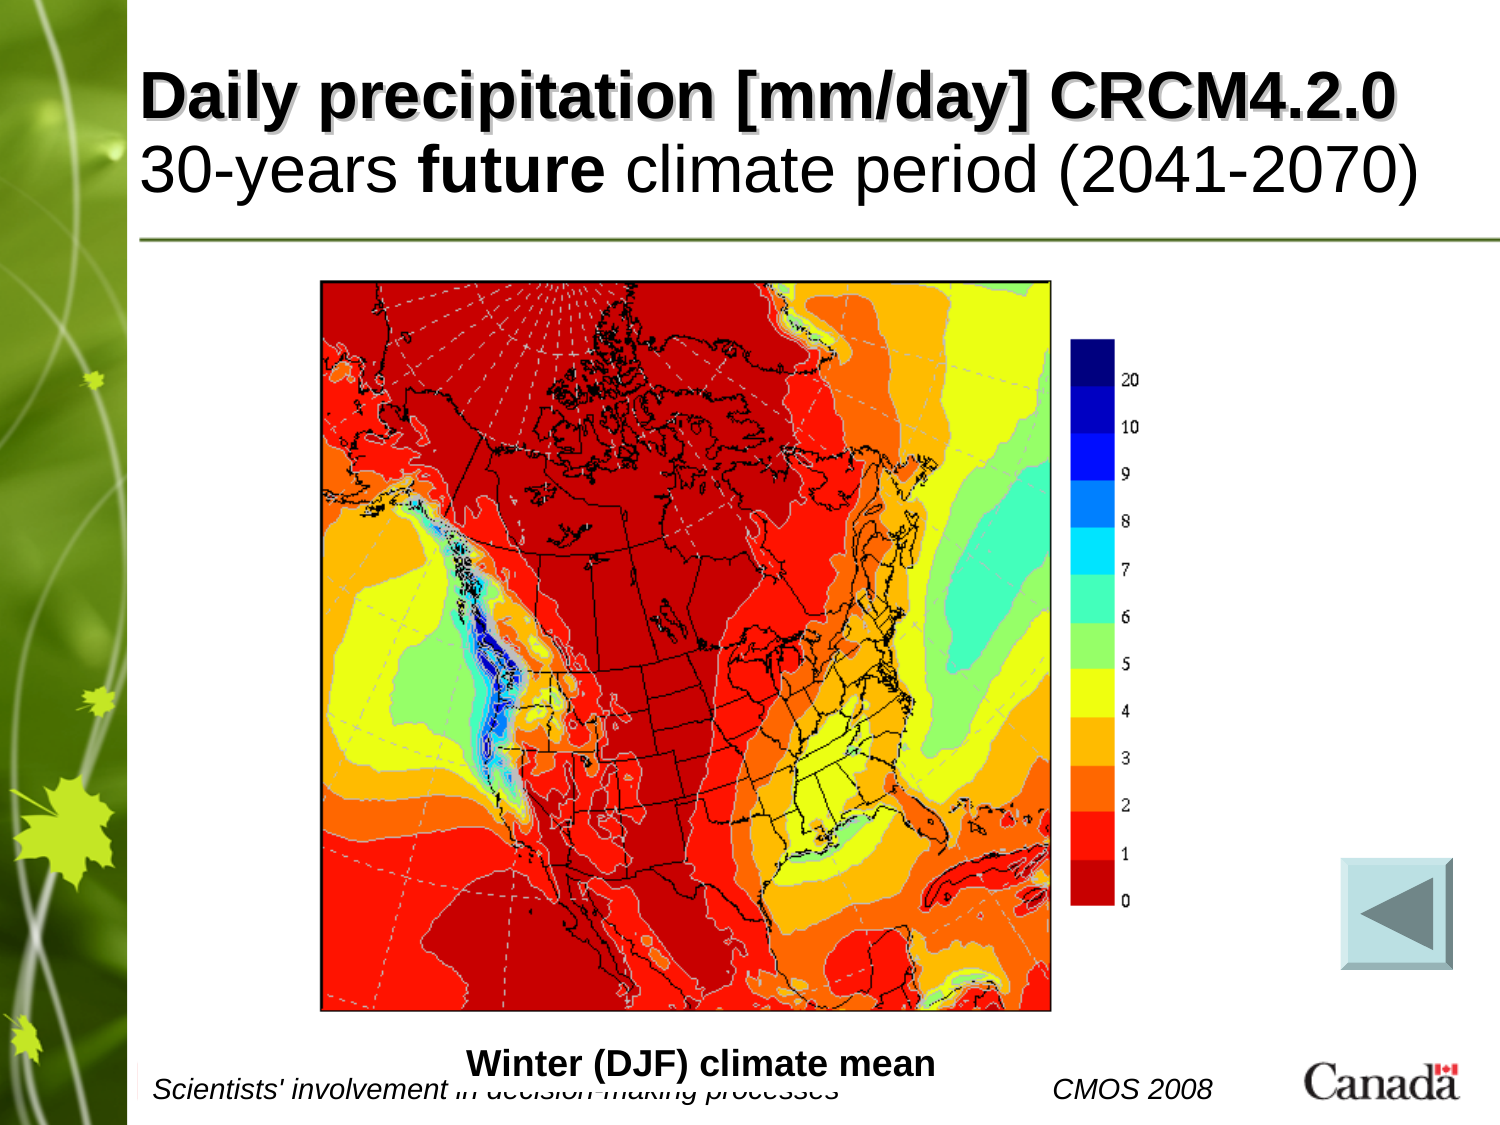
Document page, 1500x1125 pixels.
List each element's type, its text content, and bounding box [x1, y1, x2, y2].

title Daily precipitation [mm/day] CRCM4.2.0 30-years future climate period (2041-2070) [125, 44, 1463, 221]
text_box Winter (DJF) climate mean [451, 1034, 952, 1092]
text_box [1342, 857, 1453, 970]
picture [0, 0, 1500, 1125]
